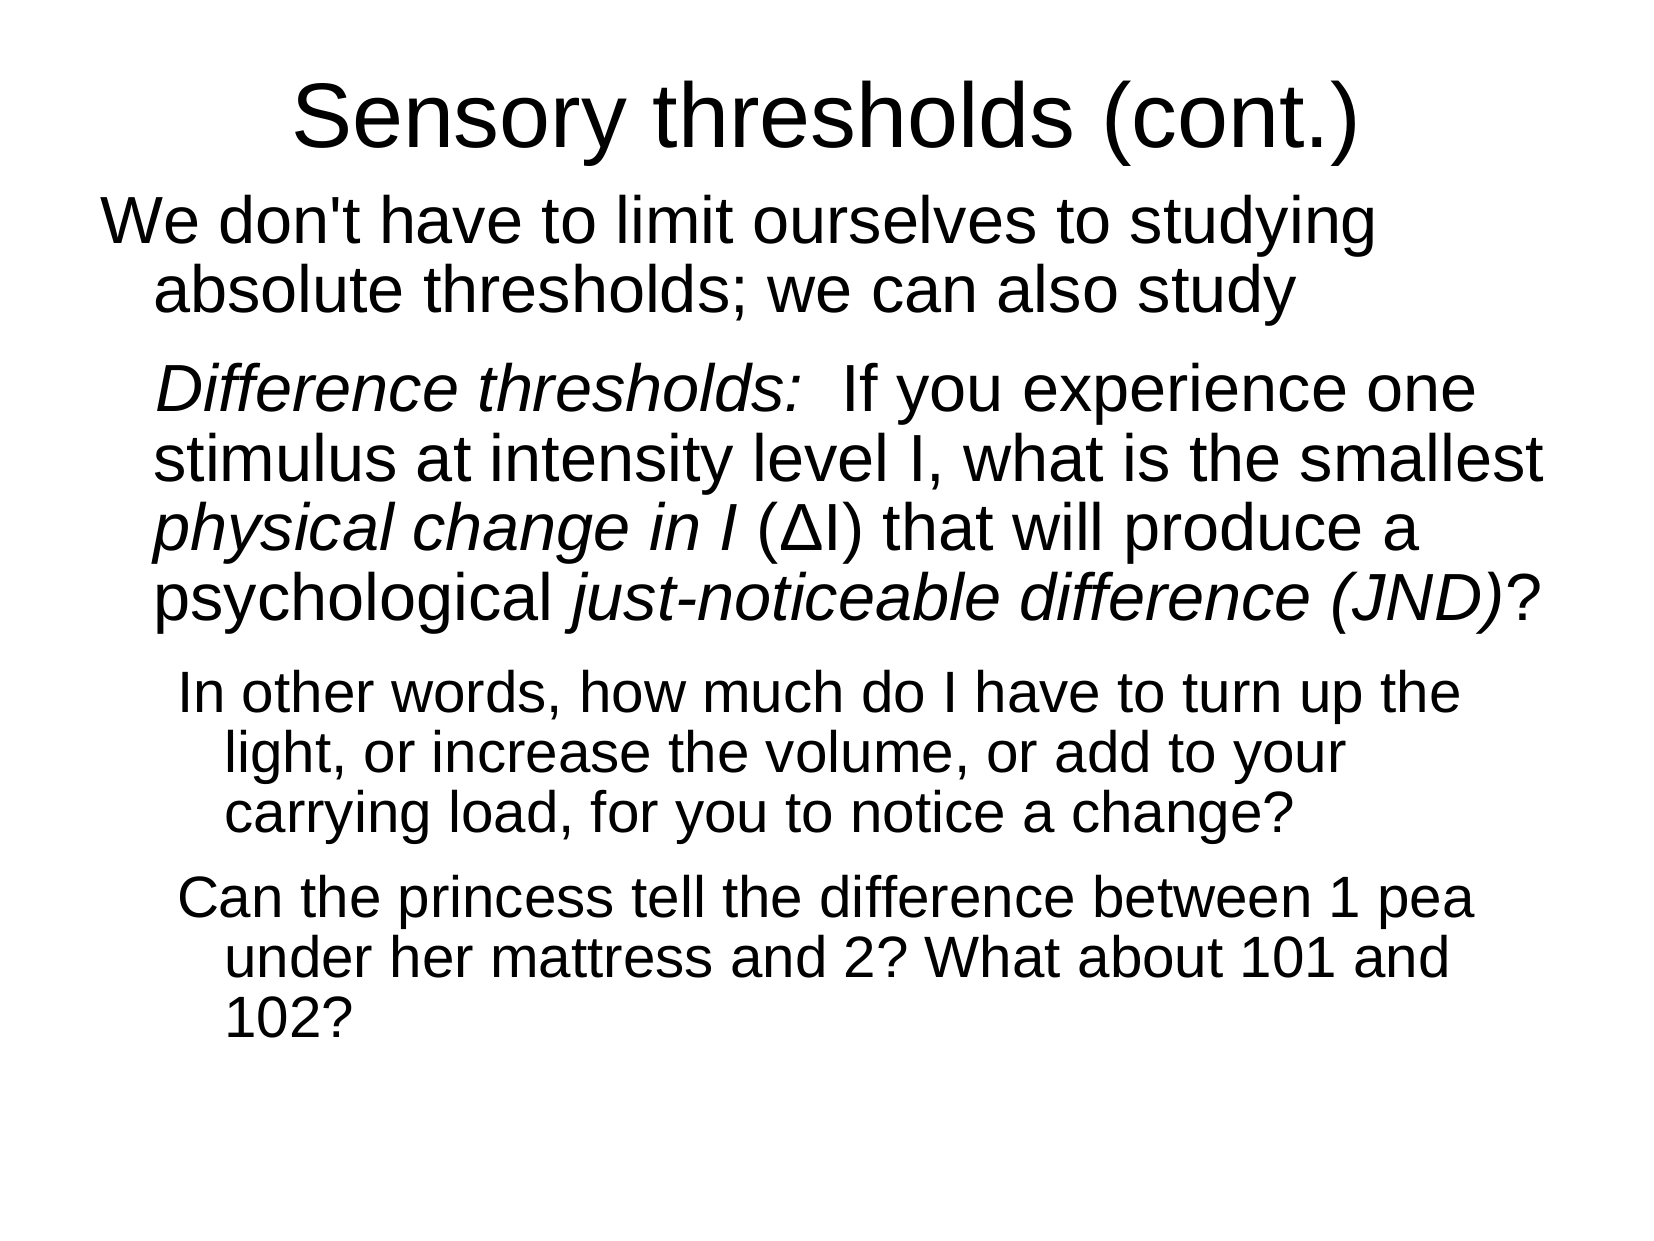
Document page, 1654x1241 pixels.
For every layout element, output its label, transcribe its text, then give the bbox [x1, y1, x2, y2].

title Sensory thresholds (cont.) [82, 49, 1571, 187]
list We don't have to limit ourselves to studying absolute thresholds; we can also study Difference thresholds: If you experience one stimulus at intensity level I, what is the smallest physical change in I (ΔI) that will produce a psychological just-noticeable difference (JND)? In other words, how much do I have to turn up the light, or increase the volume, or add to your carrying load, for you to notice a change? Can the princess tell the difference between 1 pea under her mattress and 2? What about 101 and 102? [82, 187, 1571, 1109]
